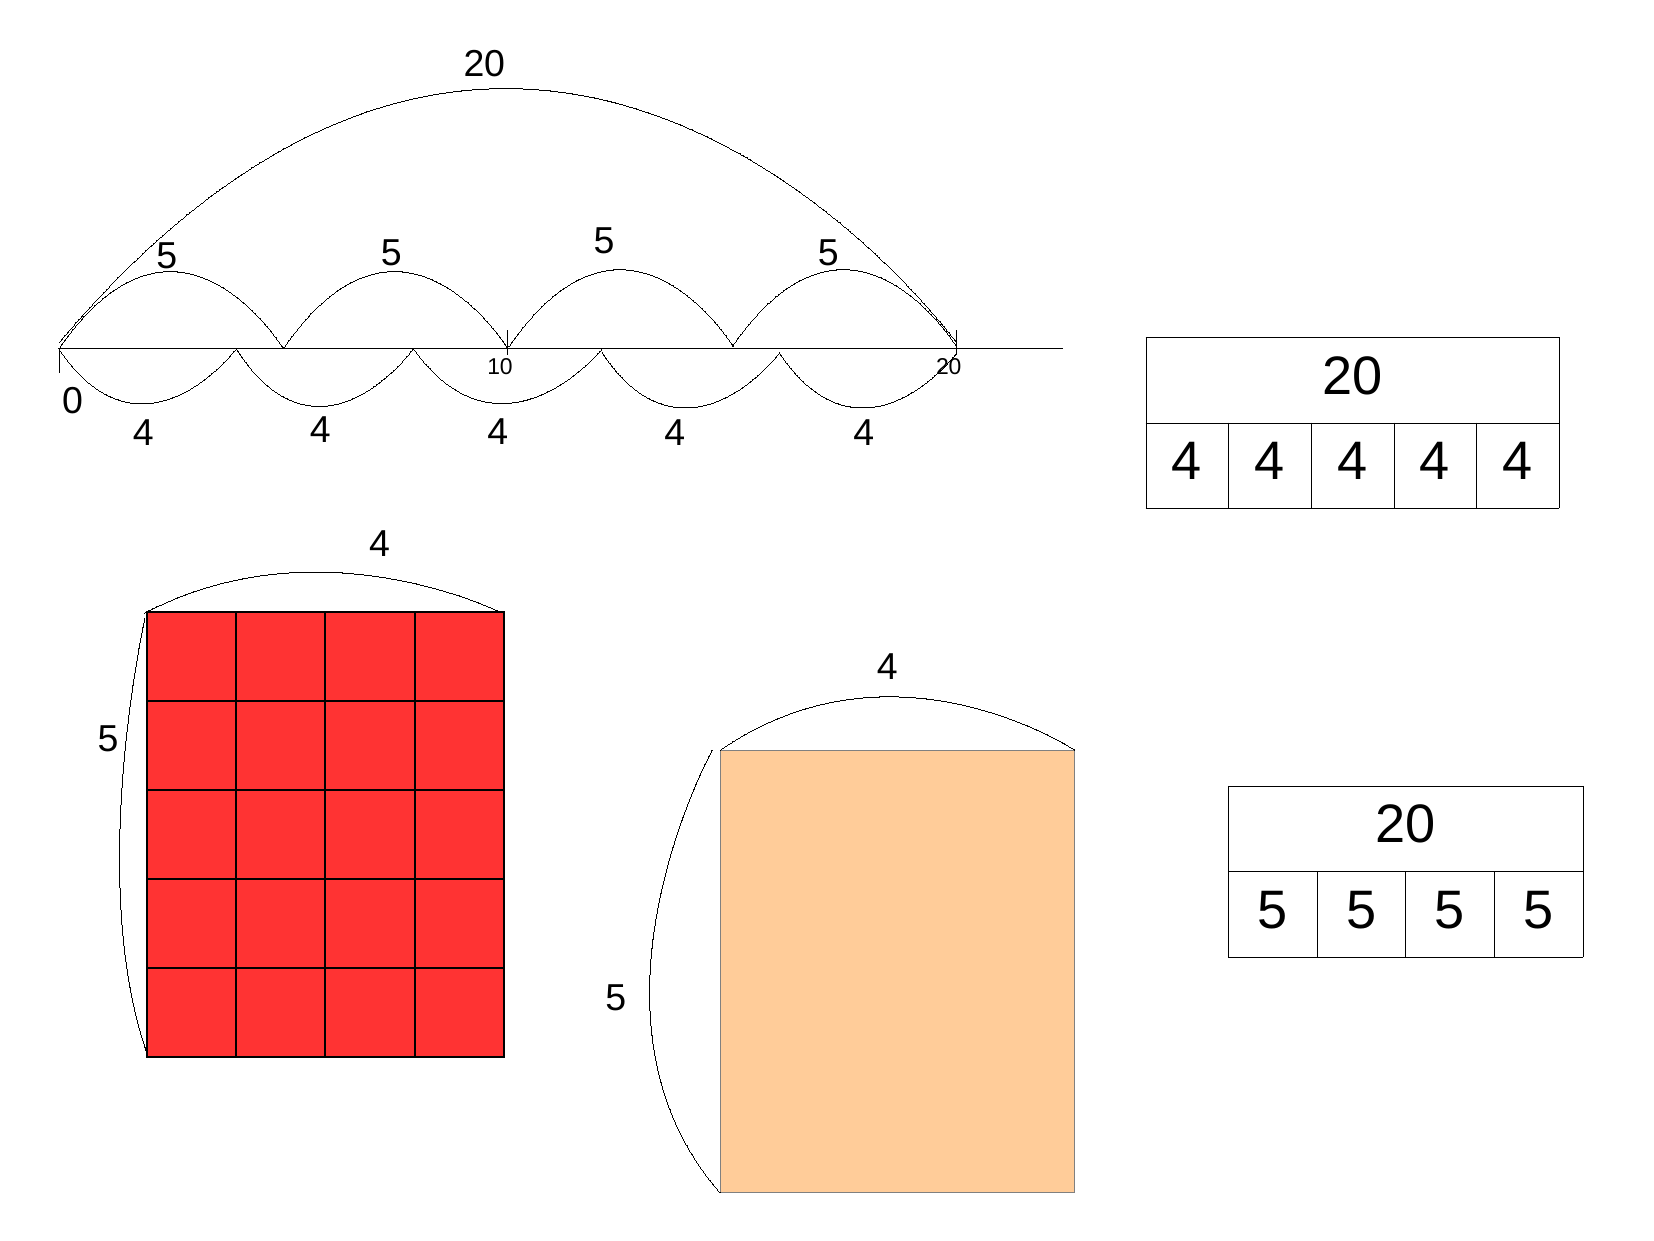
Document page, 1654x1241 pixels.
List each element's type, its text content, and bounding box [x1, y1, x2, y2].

table_header 20 [1229, 787, 1583, 871]
text_box 5 [366, 224, 438, 284]
table_header [148, 613, 235, 700]
text_box 4 [295, 401, 367, 459]
text_box 4 [862, 637, 966, 695]
table_cell 5 [1318, 872, 1405, 957]
table_cell [326, 969, 414, 1056]
table_cell 4 [1395, 424, 1476, 508]
text_box 20 [921, 346, 1004, 387]
table_header 20 [1147, 338, 1559, 423]
table_cell 5 [1406, 872, 1494, 957]
text_box [720, 750, 1075, 1193]
text_box 4 [838, 403, 910, 461]
table_cell [237, 791, 324, 878]
text_box 5 [803, 224, 875, 284]
table_cell [237, 702, 324, 789]
table_cell [148, 880, 235, 967]
table_header [416, 613, 503, 700]
text_box 4 [118, 403, 189, 461]
table_header [237, 613, 324, 700]
table_cell [326, 702, 414, 789]
table_cell [148, 969, 235, 1056]
text_box 5 [590, 968, 674, 1134]
table_cell [416, 791, 503, 878]
table_cell [416, 969, 503, 1056]
table_cell [148, 791, 235, 878]
table_cell 4 [1477, 424, 1559, 508]
text_box 4 [354, 515, 396, 573]
table_cell [416, 702, 503, 789]
text_box 20 [448, 35, 556, 93]
table_cell [237, 880, 324, 967]
table_cell [148, 702, 235, 789]
text_box 5 [141, 226, 213, 284]
table_cell [326, 791, 414, 878]
table_cell [416, 880, 503, 967]
text_box 10 [472, 346, 556, 387]
text_box 0 [47, 372, 154, 429]
table_cell 4 [1312, 424, 1394, 508]
text_box 5 [82, 710, 145, 768]
table_cell [237, 969, 324, 1056]
table_cell 4 [1229, 424, 1311, 508]
text_box 4 [649, 403, 721, 461]
text_box 5 [578, 212, 650, 272]
table_cell 5 [1495, 872, 1583, 957]
table_header [326, 613, 414, 700]
table_cell [326, 880, 414, 967]
table_cell 4 [1147, 424, 1228, 508]
table_cell 5 [1229, 872, 1317, 957]
text_box 4 [472, 403, 544, 461]
